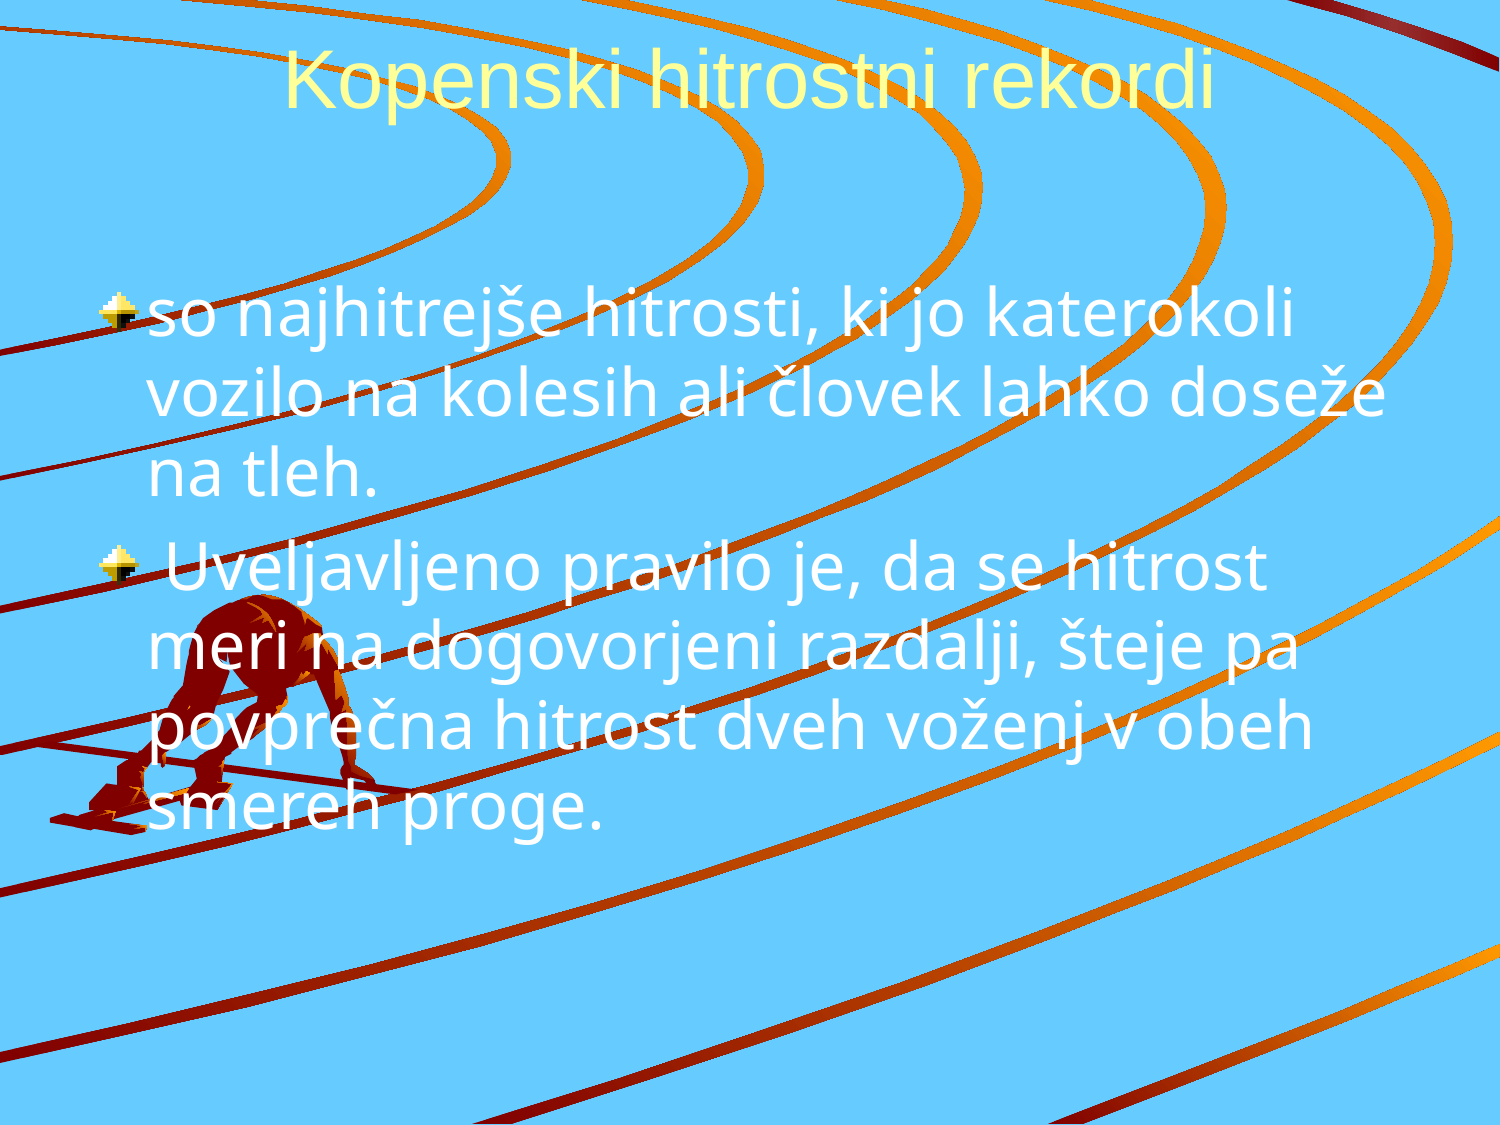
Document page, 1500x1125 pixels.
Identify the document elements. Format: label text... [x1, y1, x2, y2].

list so najhitrejše hitrosti, ki jo katerokoli vozilo na kolesih ali človek lahko doseže na tleh. Uveljavljeno pravilo je, da se hitrost meri na dogovorjeni razdalji, šteje pa povprečna hitrost dveh voženj v obeh smereh proge. [75, 262, 1425, 1006]
title Kopenski hitrostni rekordi [75, 26, 1425, 233]
